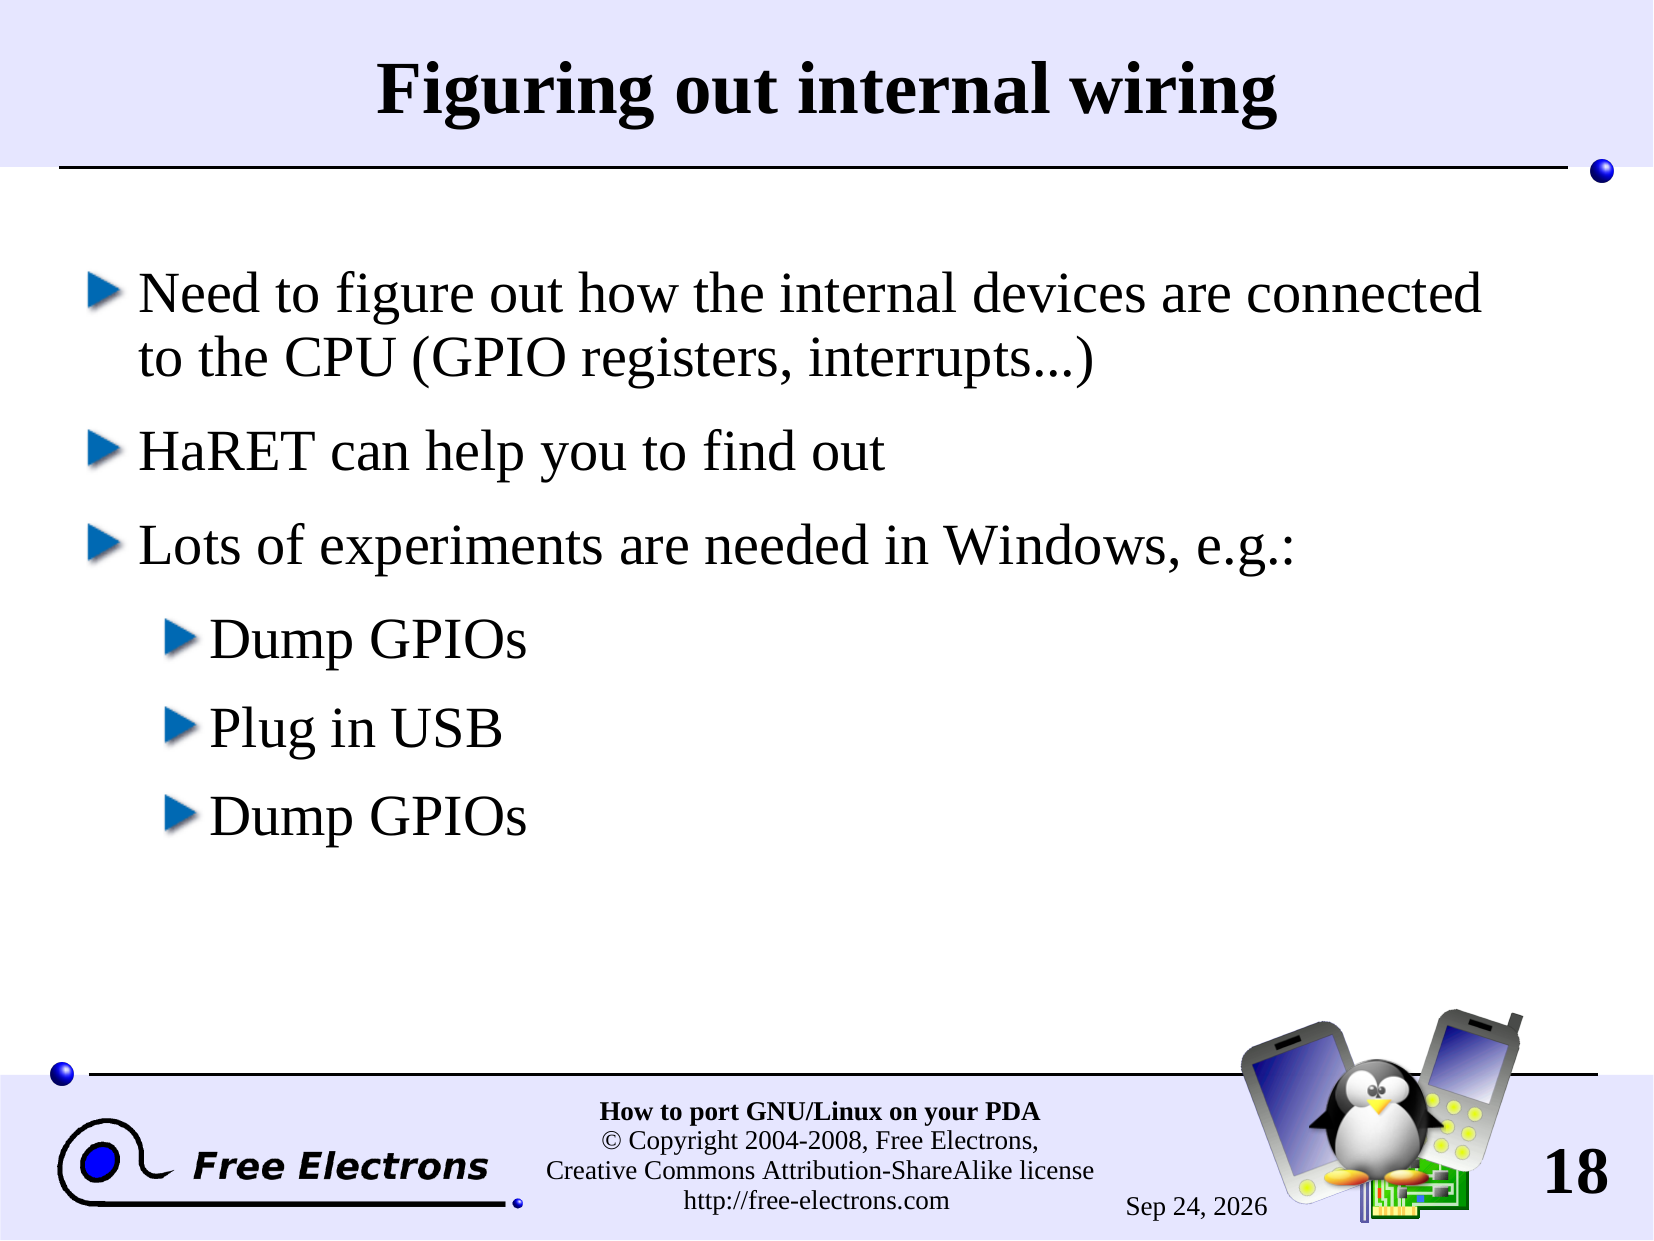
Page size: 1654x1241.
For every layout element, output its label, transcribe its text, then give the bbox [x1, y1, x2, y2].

list Need to figure out how the internal devices are connected to the CPU (GPIO registers, interrupts...) HaRET can help you to find out Lots of experiments are needed in Windows, e.g.: Dump GPIOs Plug in USB Dump GPIOs [67, 260, 1541, 1064]
title Figuring out internal wiring [121, 25, 1534, 151]
picture [1230, 1064, 1522, 1241]
picture [50, 1107, 527, 1216]
